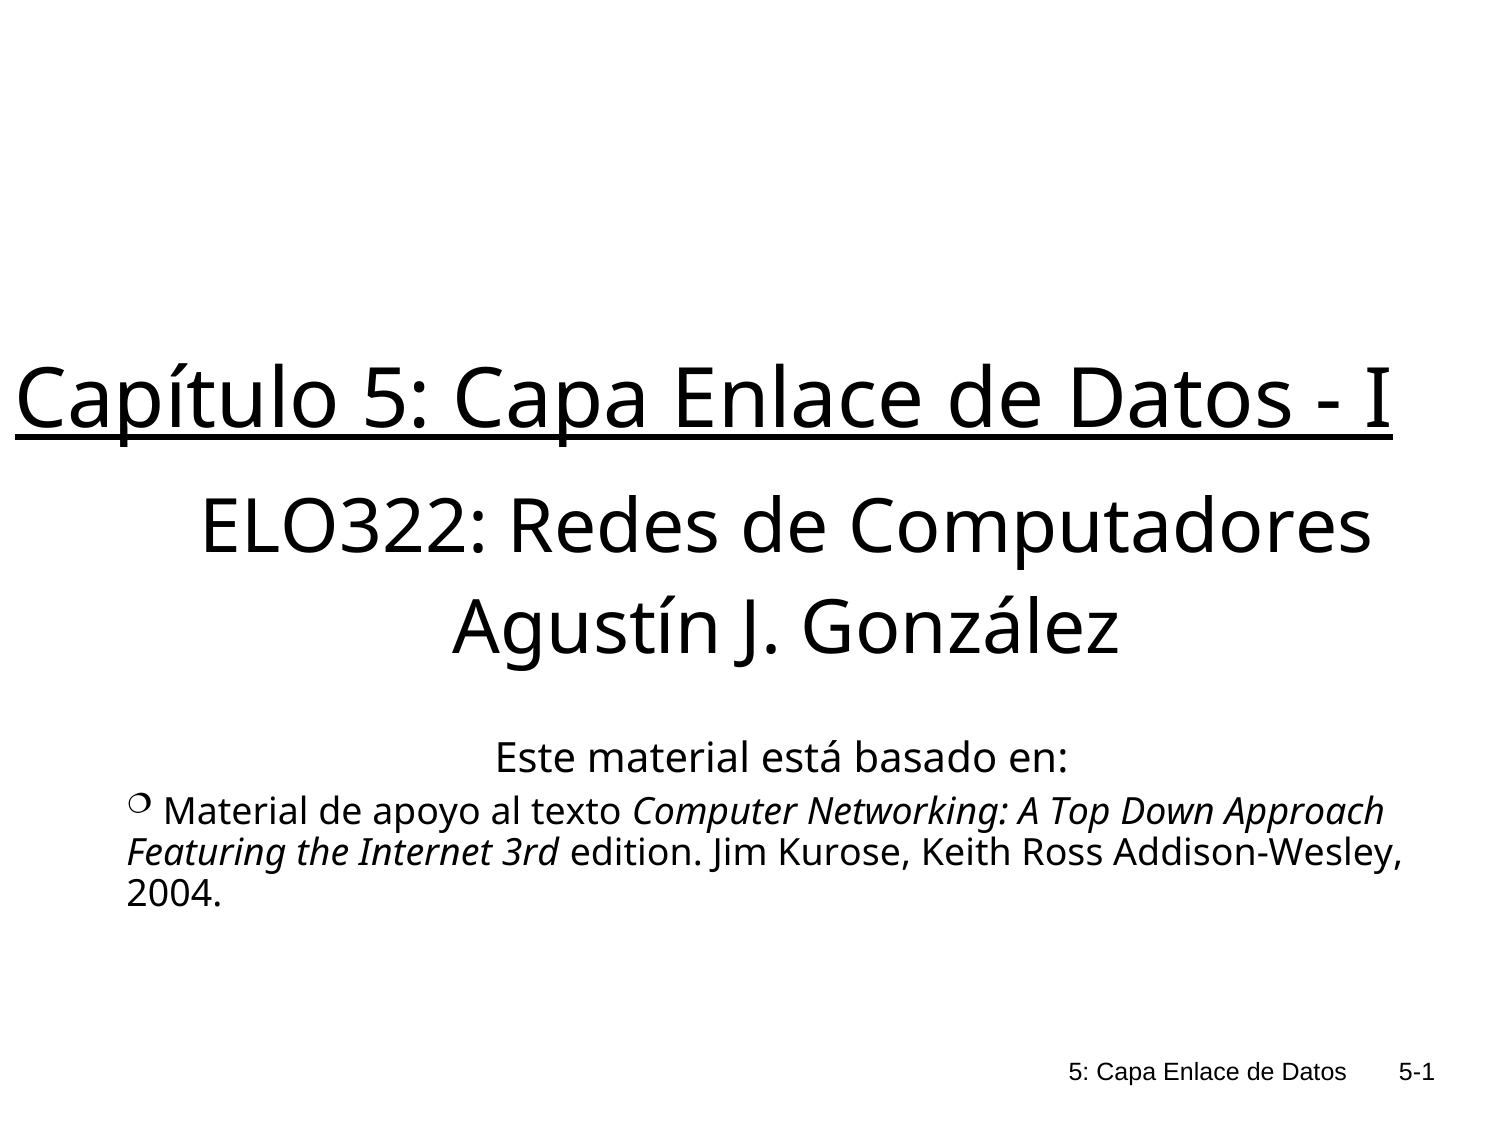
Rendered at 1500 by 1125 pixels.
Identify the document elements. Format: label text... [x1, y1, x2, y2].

title Capítulo 5: Capa Enlace de Datos - I [0, 279, 1500, 512]
subtitle ELO322: Redes de Computadores Agustín J. González Este material está basado en: Material de apoyo al texto Computer Networking: A Top Down Approach Featuring the Internet 3rd edition. Jim Kurose, Keith Ross Addison-Wesley, 2004. [36, 479, 1463, 1125]
